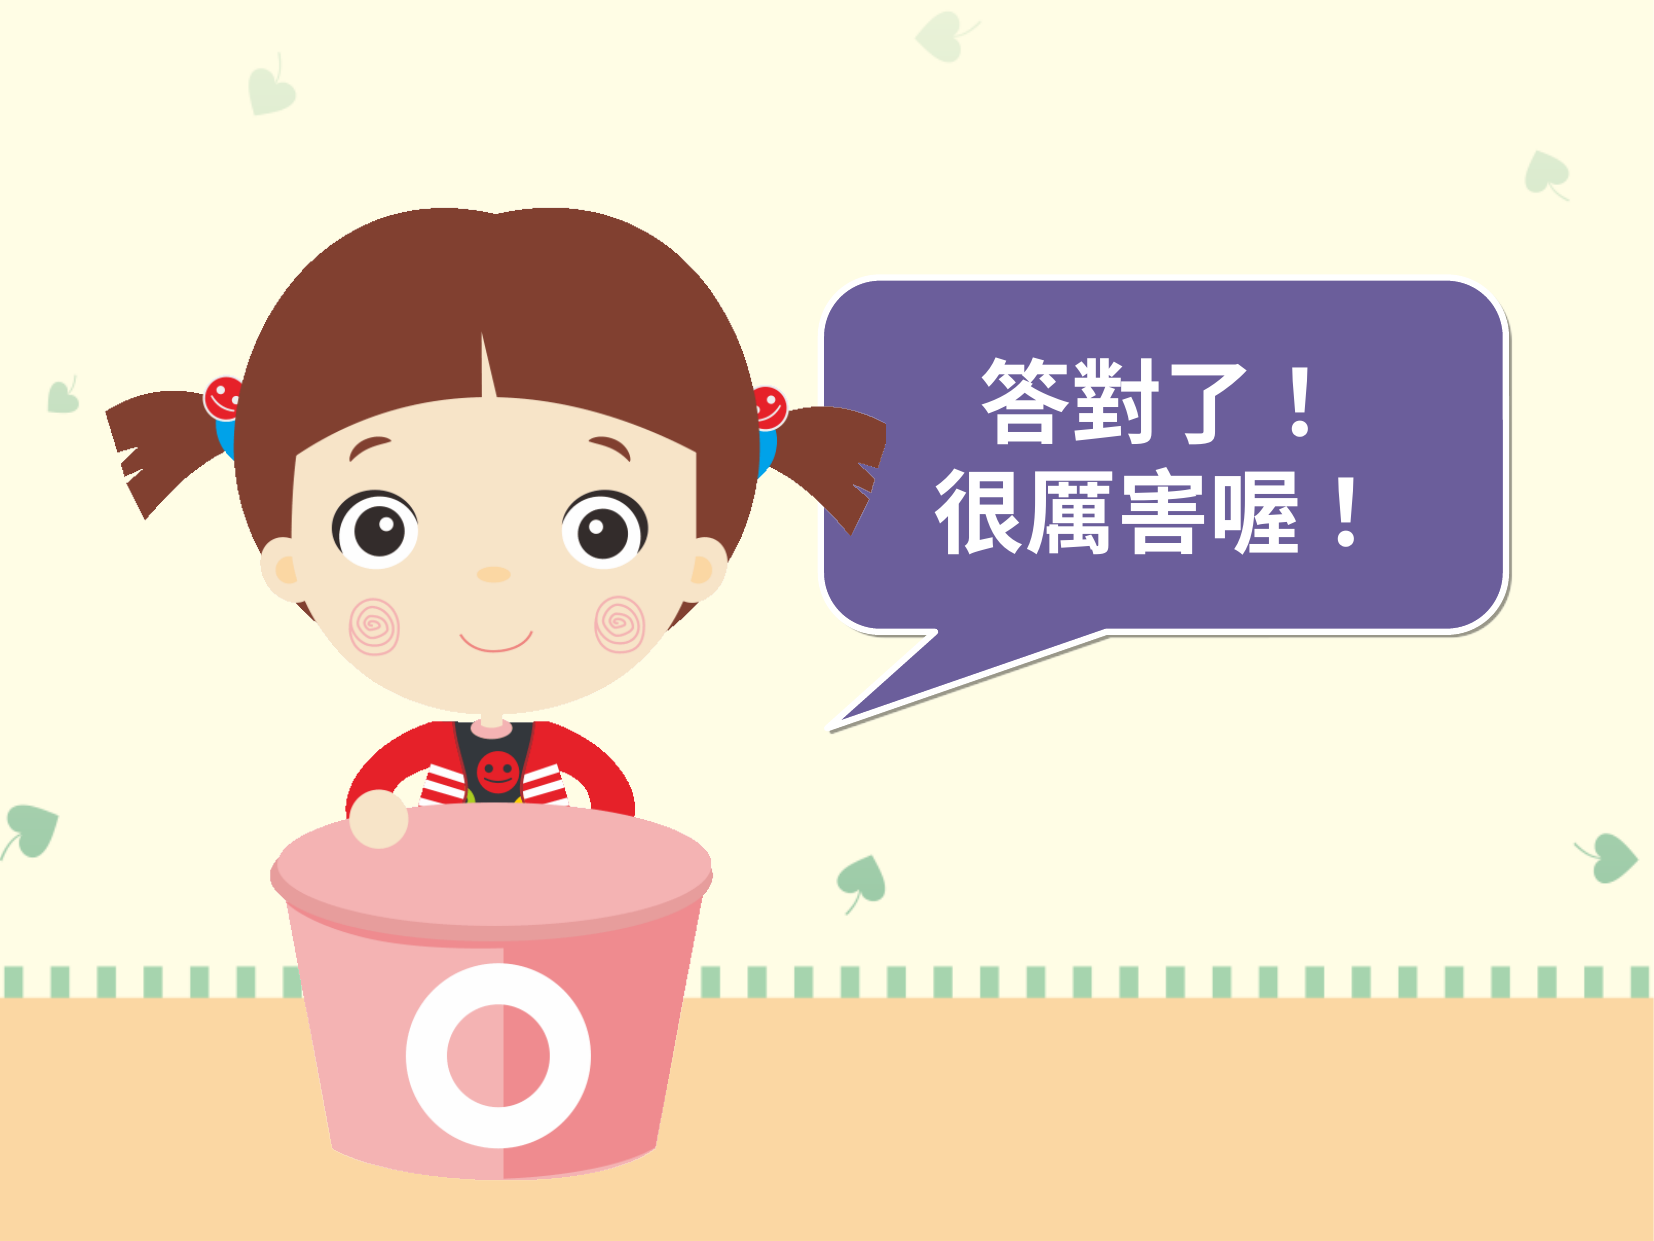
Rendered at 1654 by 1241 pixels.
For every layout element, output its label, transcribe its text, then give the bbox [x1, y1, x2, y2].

text_box 答對了！ 很厲害喔！ [886, 277, 1506, 708]
picture [0, 0, 1654, 1241]
